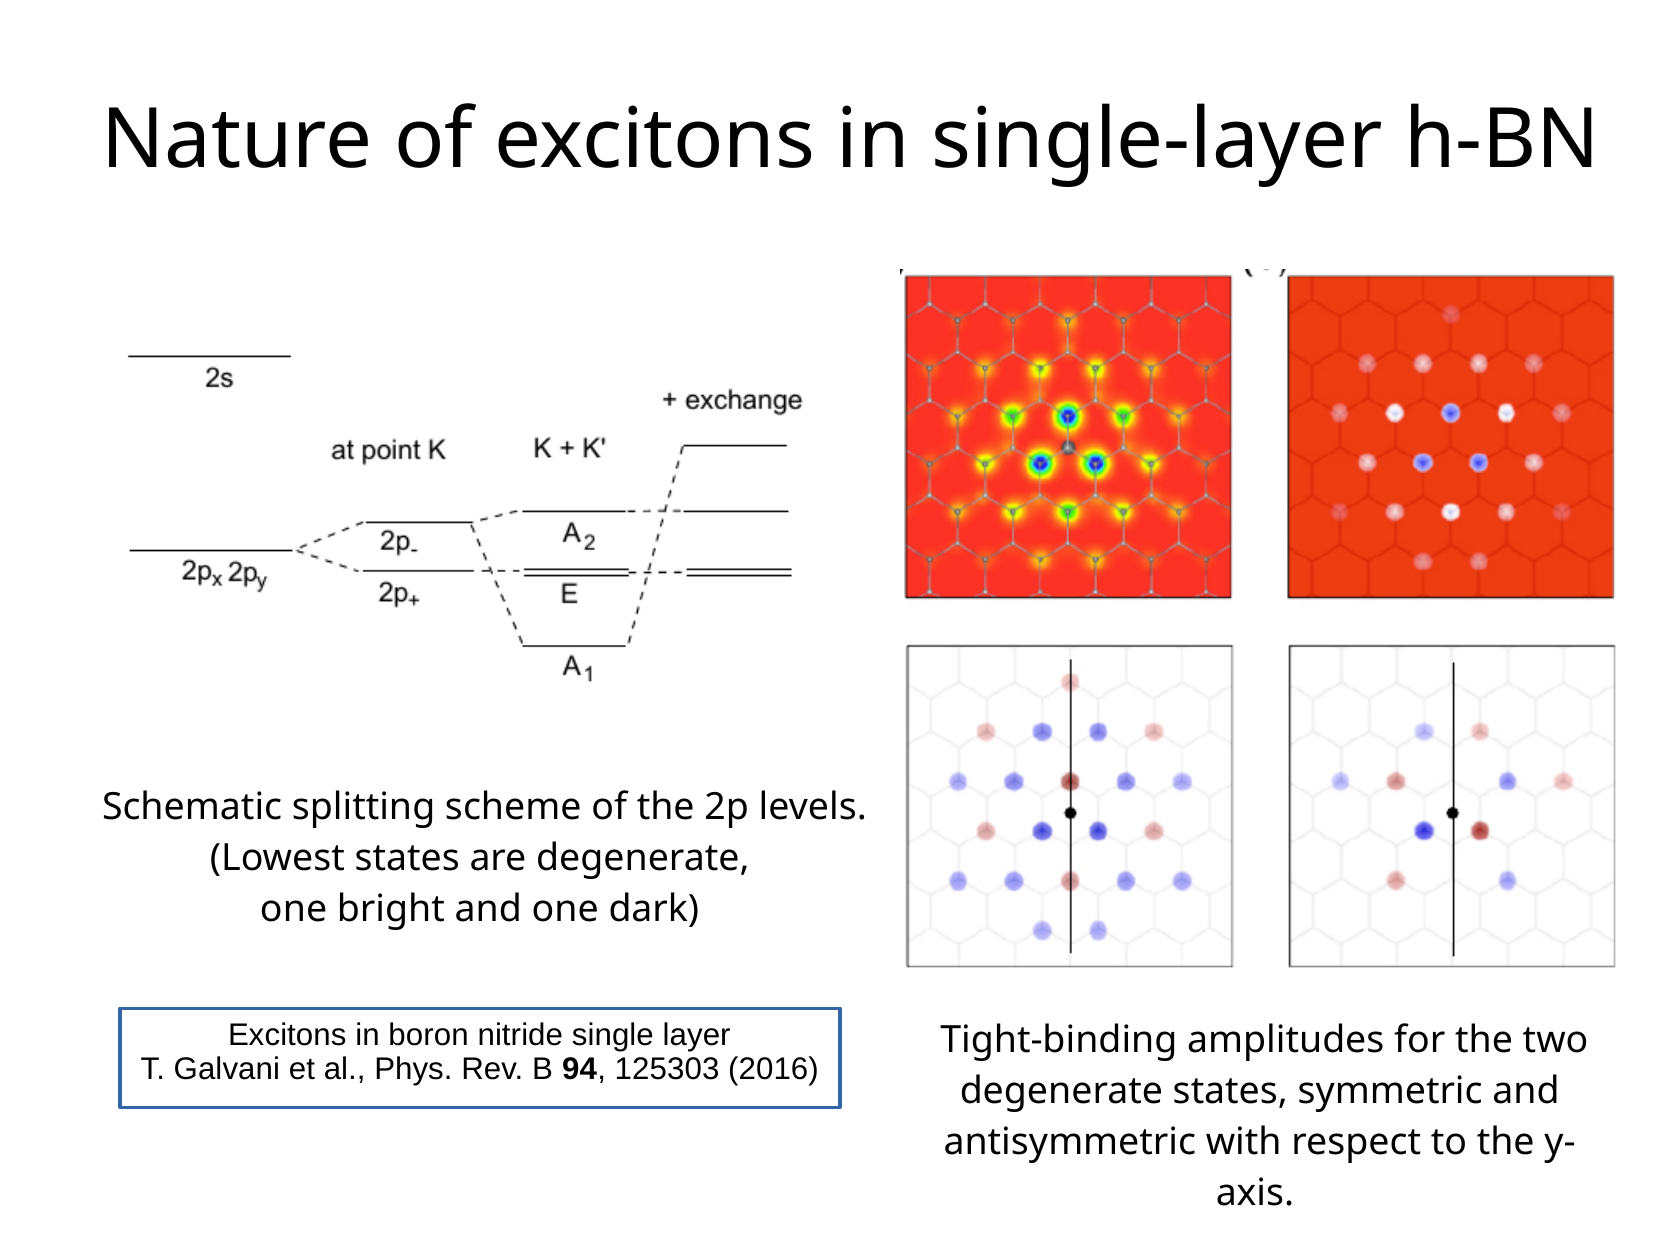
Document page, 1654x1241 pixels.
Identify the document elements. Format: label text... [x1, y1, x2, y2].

picture [900, 269, 1627, 611]
text_box Tight-binding amplitudes for the two degenerate states, symmetric and antisymmetric with respect to the y-axis. [915, 1005, 1606, 1189]
text_box Schematic splitting scheme of the 2p levels. (Lowest states are degenerate, one bright and one dark) [75, 772, 886, 914]
picture [69, 323, 856, 716]
picture [900, 644, 1625, 977]
title Nature of excitons in single-layer h-BN [82, 32, 1621, 237]
text_box Excitons in boron nitride single layer T. Galvani et al., Phys. Rev. B 94, 125303 (2016) [120, 1008, 841, 1108]
